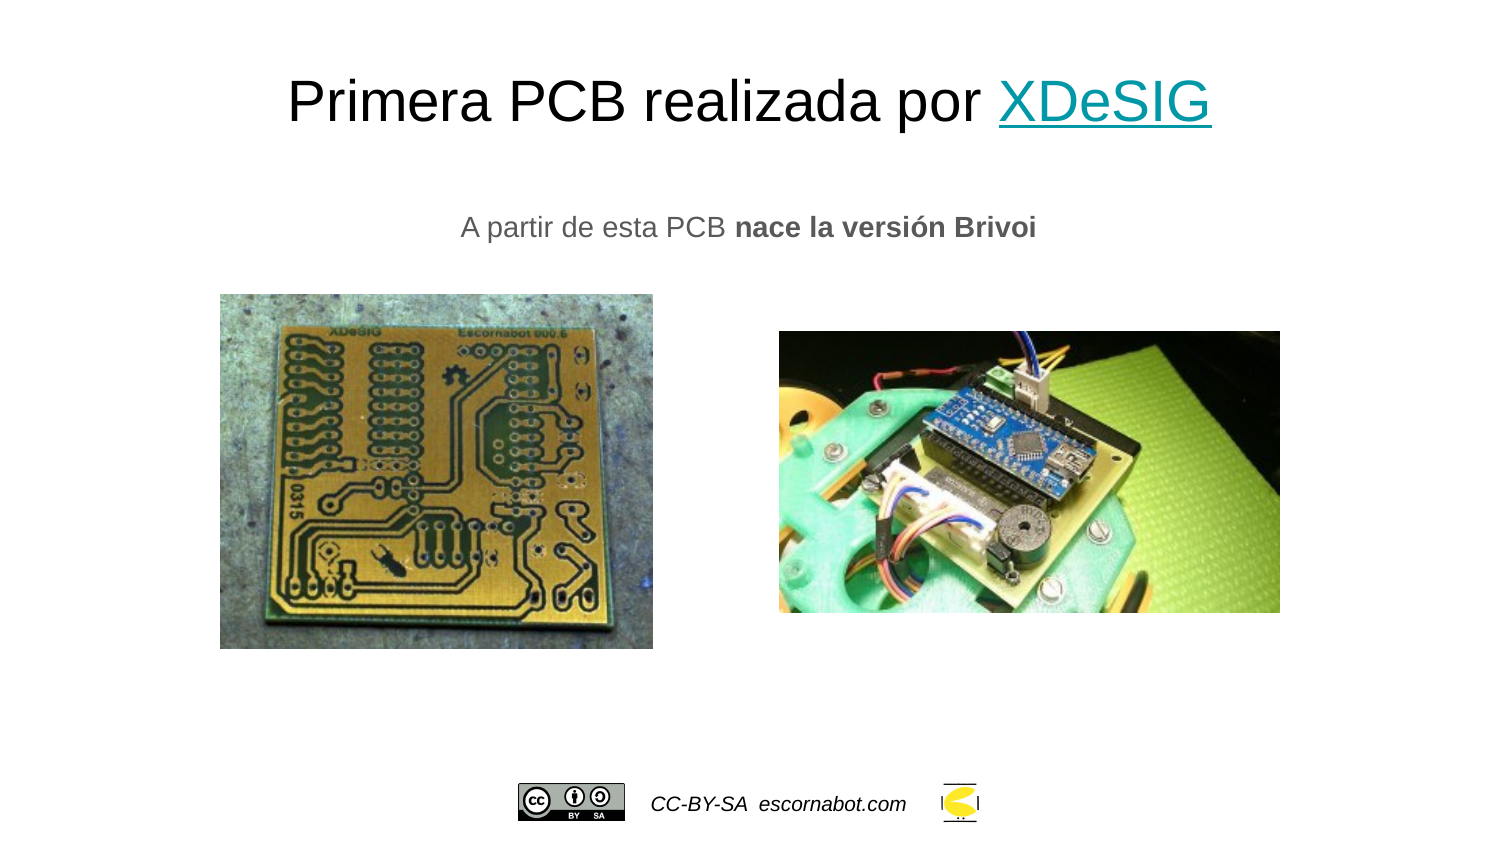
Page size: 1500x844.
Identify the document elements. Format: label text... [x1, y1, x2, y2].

title Primera PCB realizada por XDeSIG [51, 48, 1449, 142]
text_box CC-BY-SA escornabot.com [635, 775, 936, 830]
text_box A partir de esta PCB nace la versión Brivoi [144, 188, 1354, 688]
picture [779, 331, 1280, 613]
picture [518, 783, 625, 821]
picture [938, 781, 982, 824]
picture [220, 294, 653, 649]
